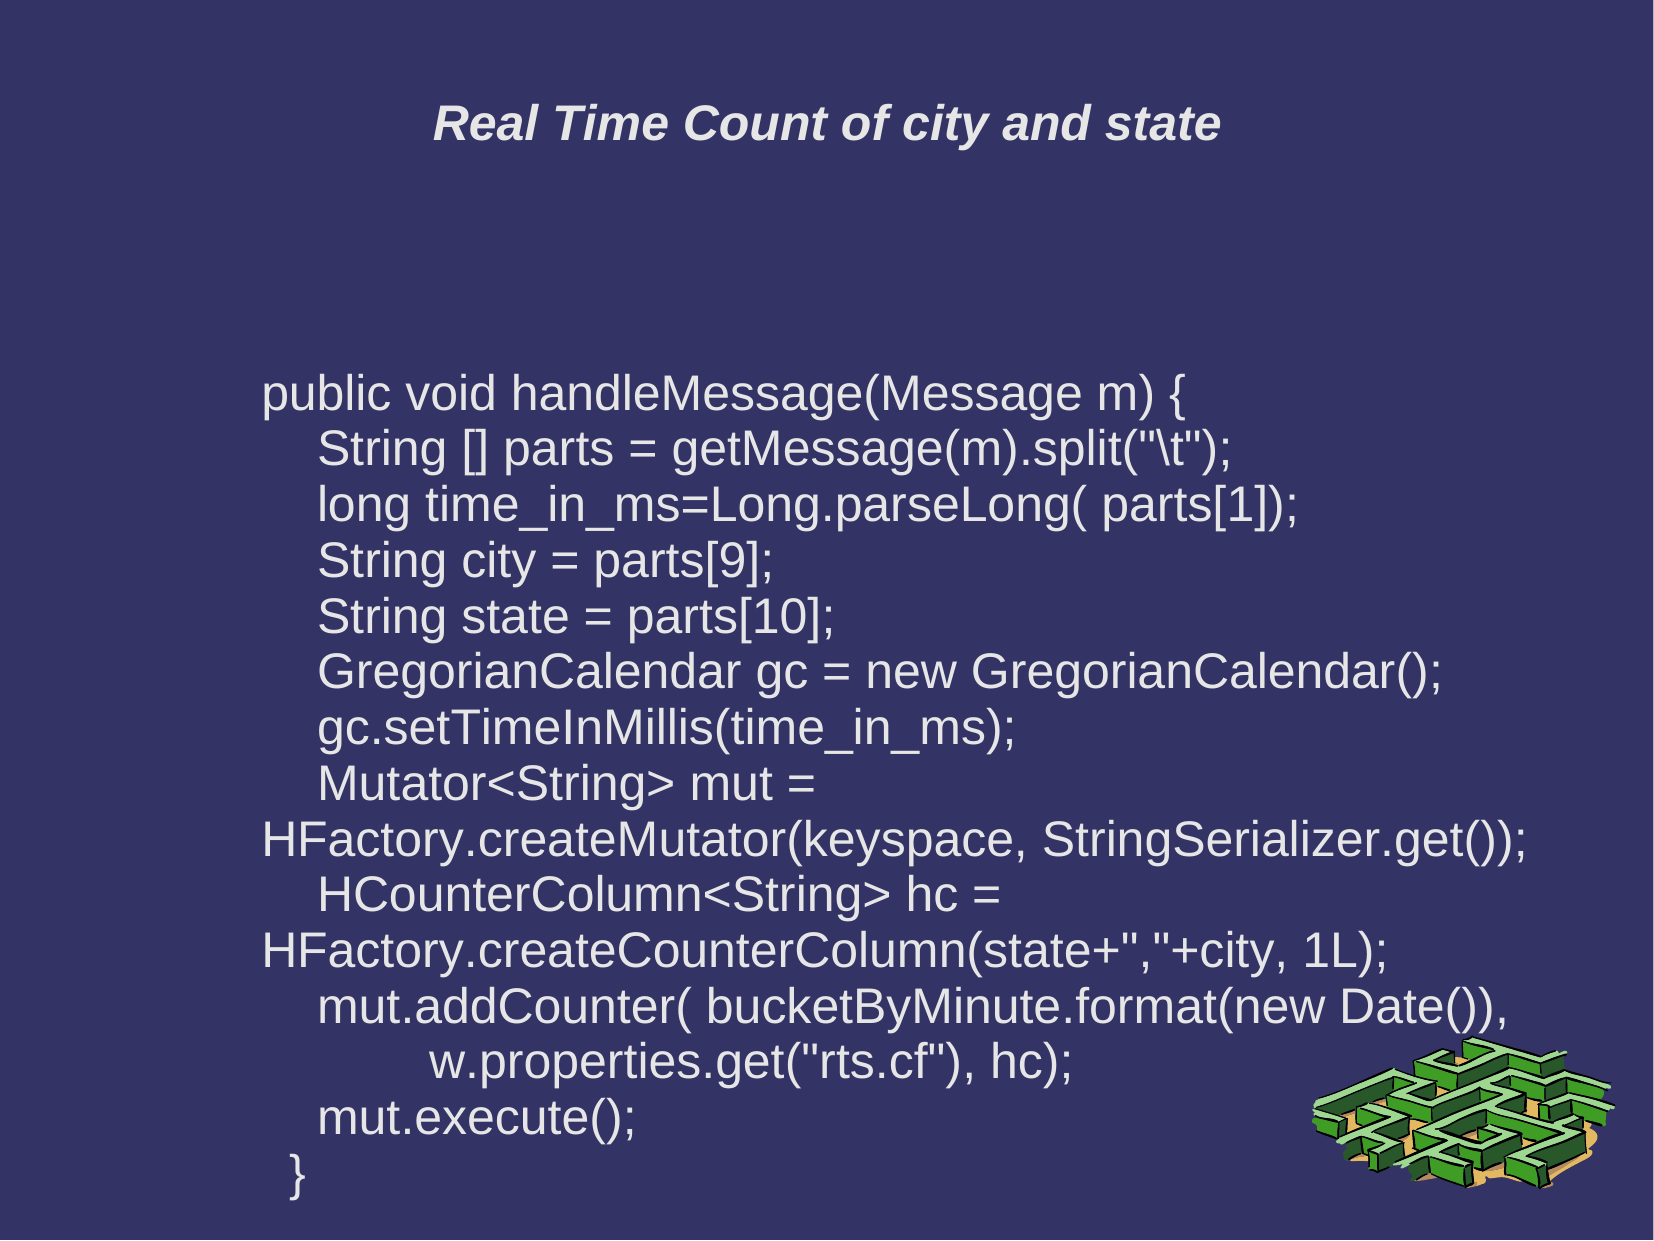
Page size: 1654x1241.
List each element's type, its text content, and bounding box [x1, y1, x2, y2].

title Real Time Count of city and state [121, 19, 1534, 227]
list public void handleMessage(Message m) { String [] parts = getMessage(m).split("\t"); long time_in_ms=Long.parseLong( parts[1]); String city = parts[9]; String state = parts[10]; GregorianCalendar gc = new GregorianCalendar(); gc.setTimeInMillis(time_in_ms); Mutator<String> mut = HFactory.createMutator(keyspace, StringSerializer.get()); HCounterColumn<String> hc = HFactory.createCounterColumn(state+","+city, 1L); mut.addCounter( bucketByMinute.format(new Date()), w.properties.get("rts.cf"), hc); mut.execute(); } [178, 364, 1570, 1202]
